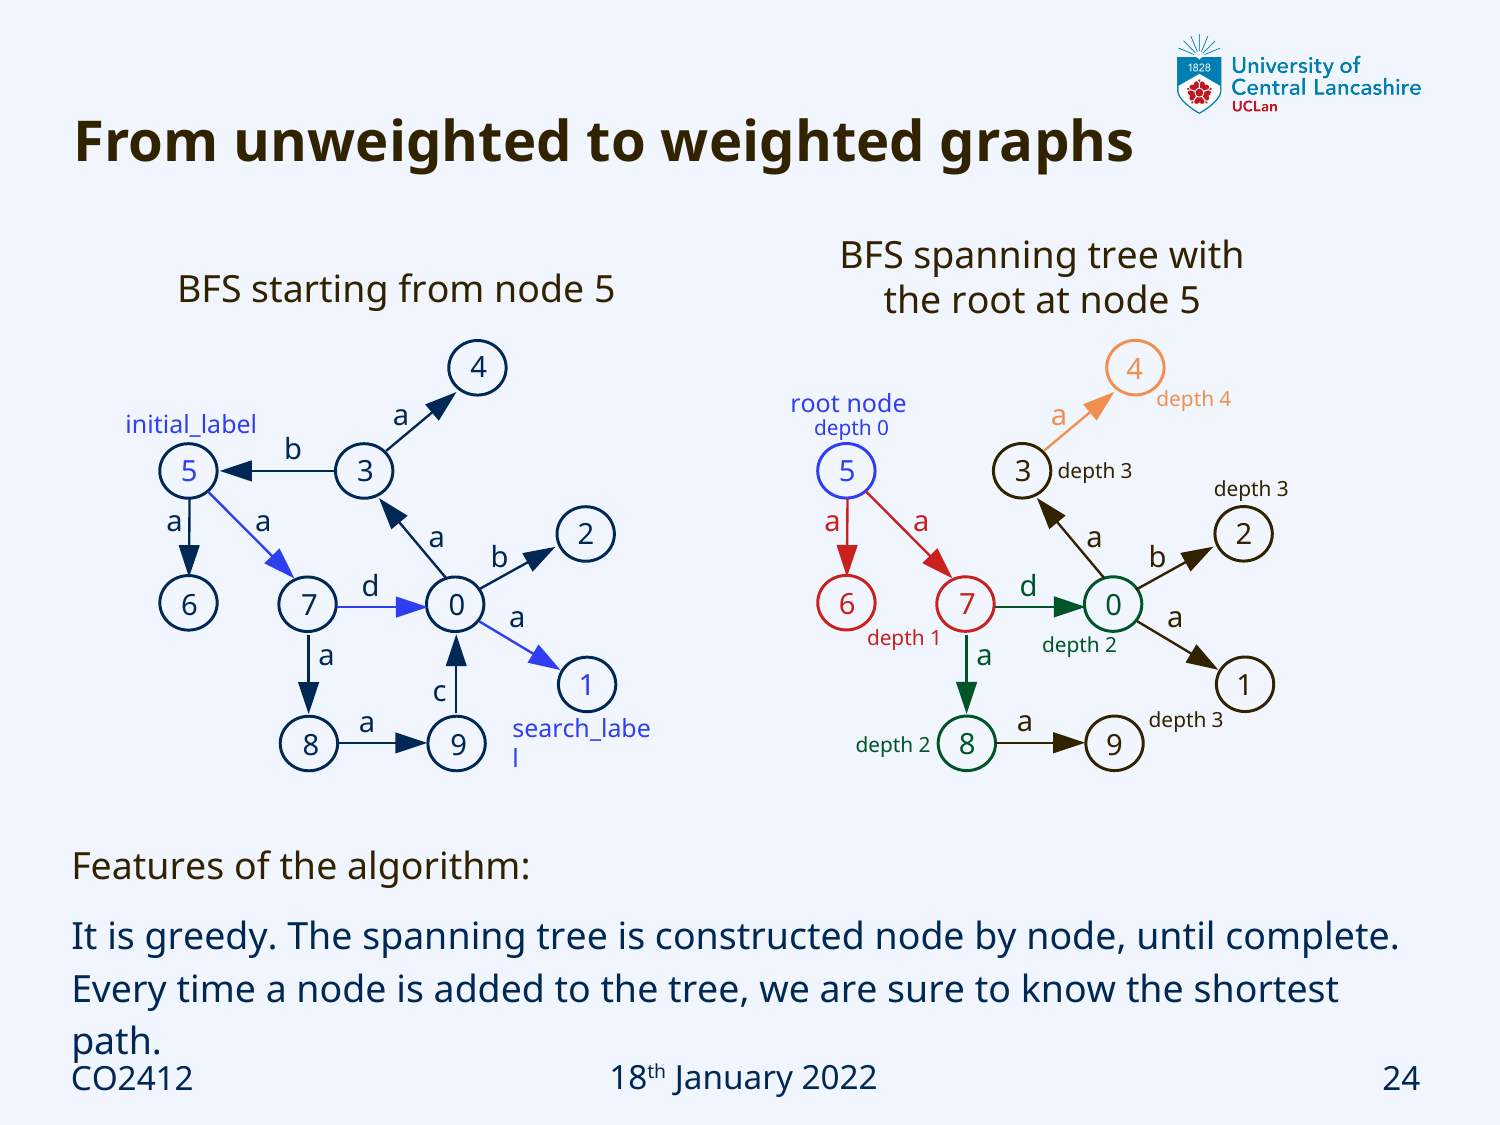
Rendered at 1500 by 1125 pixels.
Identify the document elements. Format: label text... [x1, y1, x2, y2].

text_box a [378, 389, 426, 444]
text_box c [417, 664, 466, 720]
text_box 5 [823, 457, 872, 500]
text_box 2 [562, 508, 611, 563]
text_box BFS starting from node 5 [128, 257, 666, 318]
text_box a [1071, 510, 1120, 566]
text_box a [898, 495, 946, 550]
text_box 0 [1090, 578, 1139, 624]
text_box d [1004, 559, 1053, 615]
text_box a [151, 495, 200, 550]
text_box 7 [944, 578, 992, 628]
text_box 3 [1000, 444, 1048, 500]
text_box BFS spanning tree with the root at node 5 [819, 223, 1266, 329]
text_box 7 [286, 578, 334, 634]
text_box 1 [1221, 658, 1270, 714]
text_box a [1002, 695, 1050, 751]
text_box depth 3 [1042, 450, 1169, 500]
text_box 8 [288, 718, 336, 774]
text_box depth 3 [1199, 468, 1326, 518]
text_box a [1152, 591, 1200, 646]
text_box a [494, 591, 542, 647]
text_box 9 [1091, 718, 1139, 774]
text_box 8 [944, 718, 992, 773]
text_box b [475, 531, 524, 586]
text_box 3 [342, 445, 390, 500]
text_box depth 3 [1133, 699, 1260, 749]
text_box root node [775, 380, 922, 430]
text_box a [303, 628, 352, 684]
text_box 6 [166, 578, 214, 634]
text_box d [346, 559, 395, 615]
text_box a [240, 495, 288, 551]
text_box b [269, 423, 317, 479]
text_box 9 [435, 718, 484, 774]
text_box a [809, 494, 858, 550]
text_box depth 2 [840, 724, 967, 774]
text_box depth 0 [799, 407, 926, 457]
text_box 0 [433, 578, 482, 634]
text_box depth 2 [1027, 624, 1154, 674]
text_box 5 [166, 451, 214, 500]
text_box a [961, 628, 1010, 684]
text_box depth 4 [1141, 378, 1268, 428]
text_box a [1036, 388, 1084, 444]
text_box depth 1 [852, 617, 979, 667]
text_box Features of the algorithm: It is greedy. The spanning tree is constructed node by node, until complete. Every time a node is added to the tree, we are sure to know the shortest path. [56, 826, 1429, 1041]
text_box b [1133, 530, 1182, 586]
text_box 4 [1111, 342, 1160, 398]
text_box initial_label [110, 401, 286, 451]
text_box a [344, 695, 392, 751]
title From unweighted to weighted graphs [58, 54, 1500, 224]
text_box a [413, 511, 462, 566]
text_box 4 [455, 340, 503, 396]
text_box 1 [563, 658, 612, 705]
picture [1177, 34, 1421, 54]
text_box search_label [497, 705, 673, 755]
text_box 6 [824, 578, 872, 634]
text_box 2 [1220, 518, 1269, 563]
